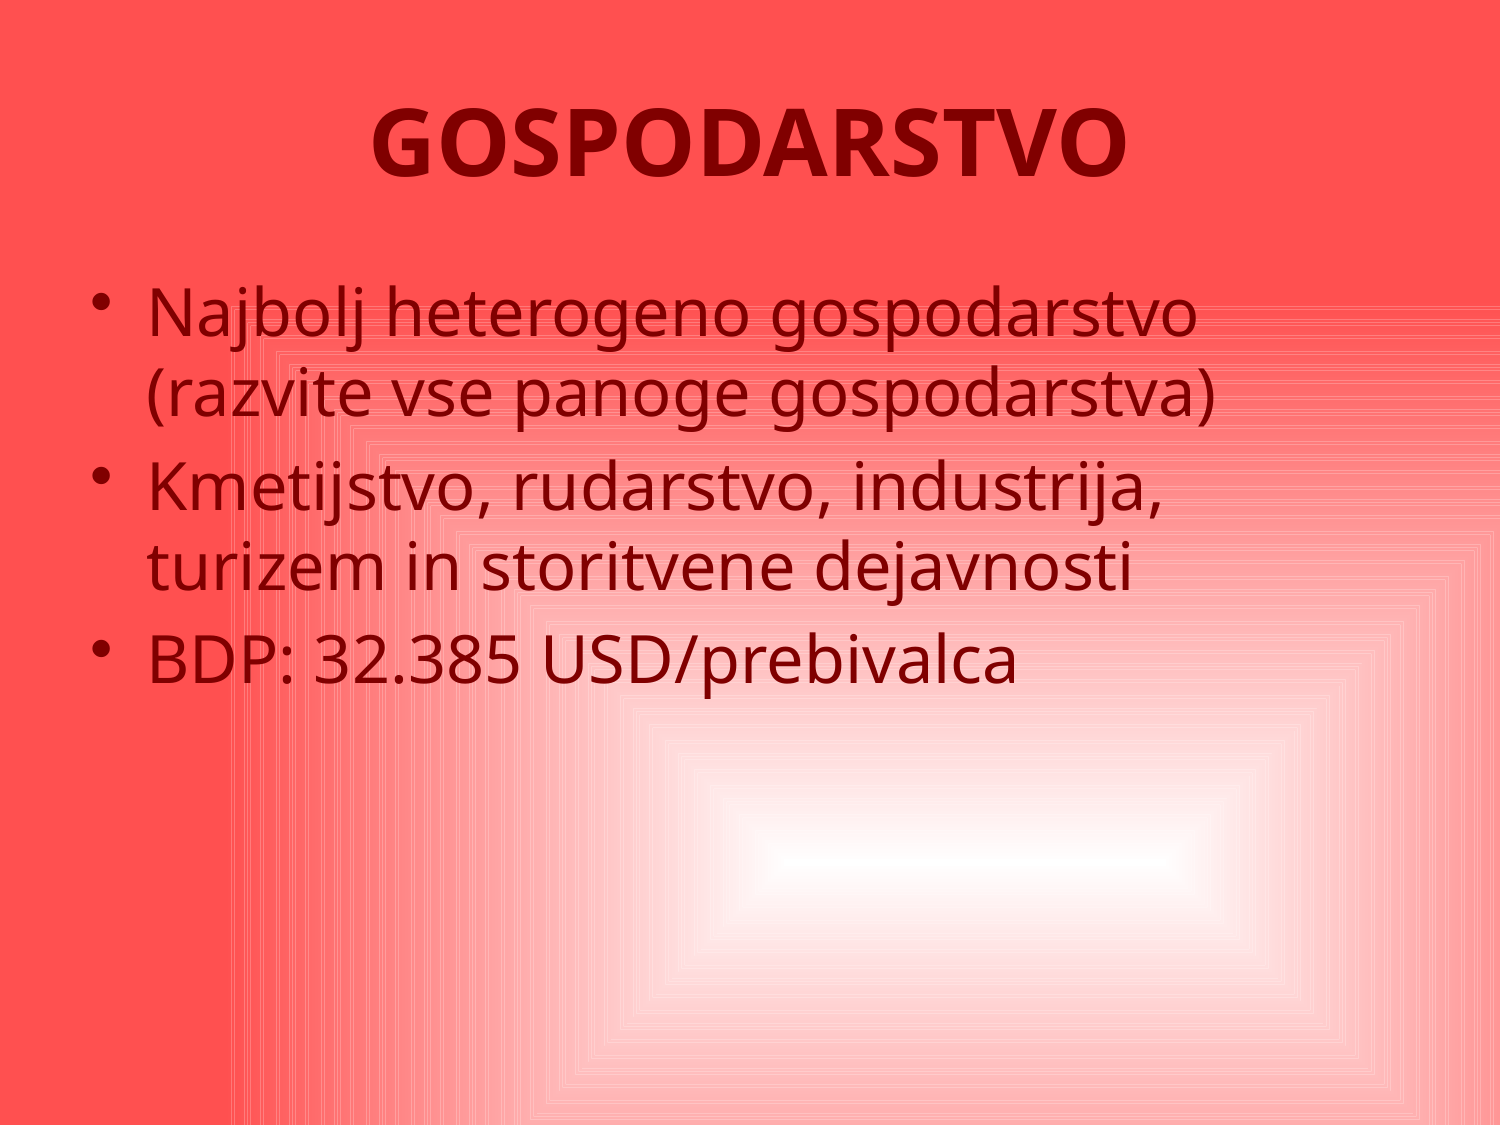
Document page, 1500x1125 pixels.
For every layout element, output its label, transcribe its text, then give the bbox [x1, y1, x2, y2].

title GOSPODARSTVO [75, 45, 1425, 233]
list Najbolj heterogeno gospodarstvo (razvite vse panoge gospodarstva) Kmetijstvo, rudarstvo, industrija, turizem in storitvene dejavnosti BDP: 32.385 USD/prebivalca [75, 262, 1425, 1005]
